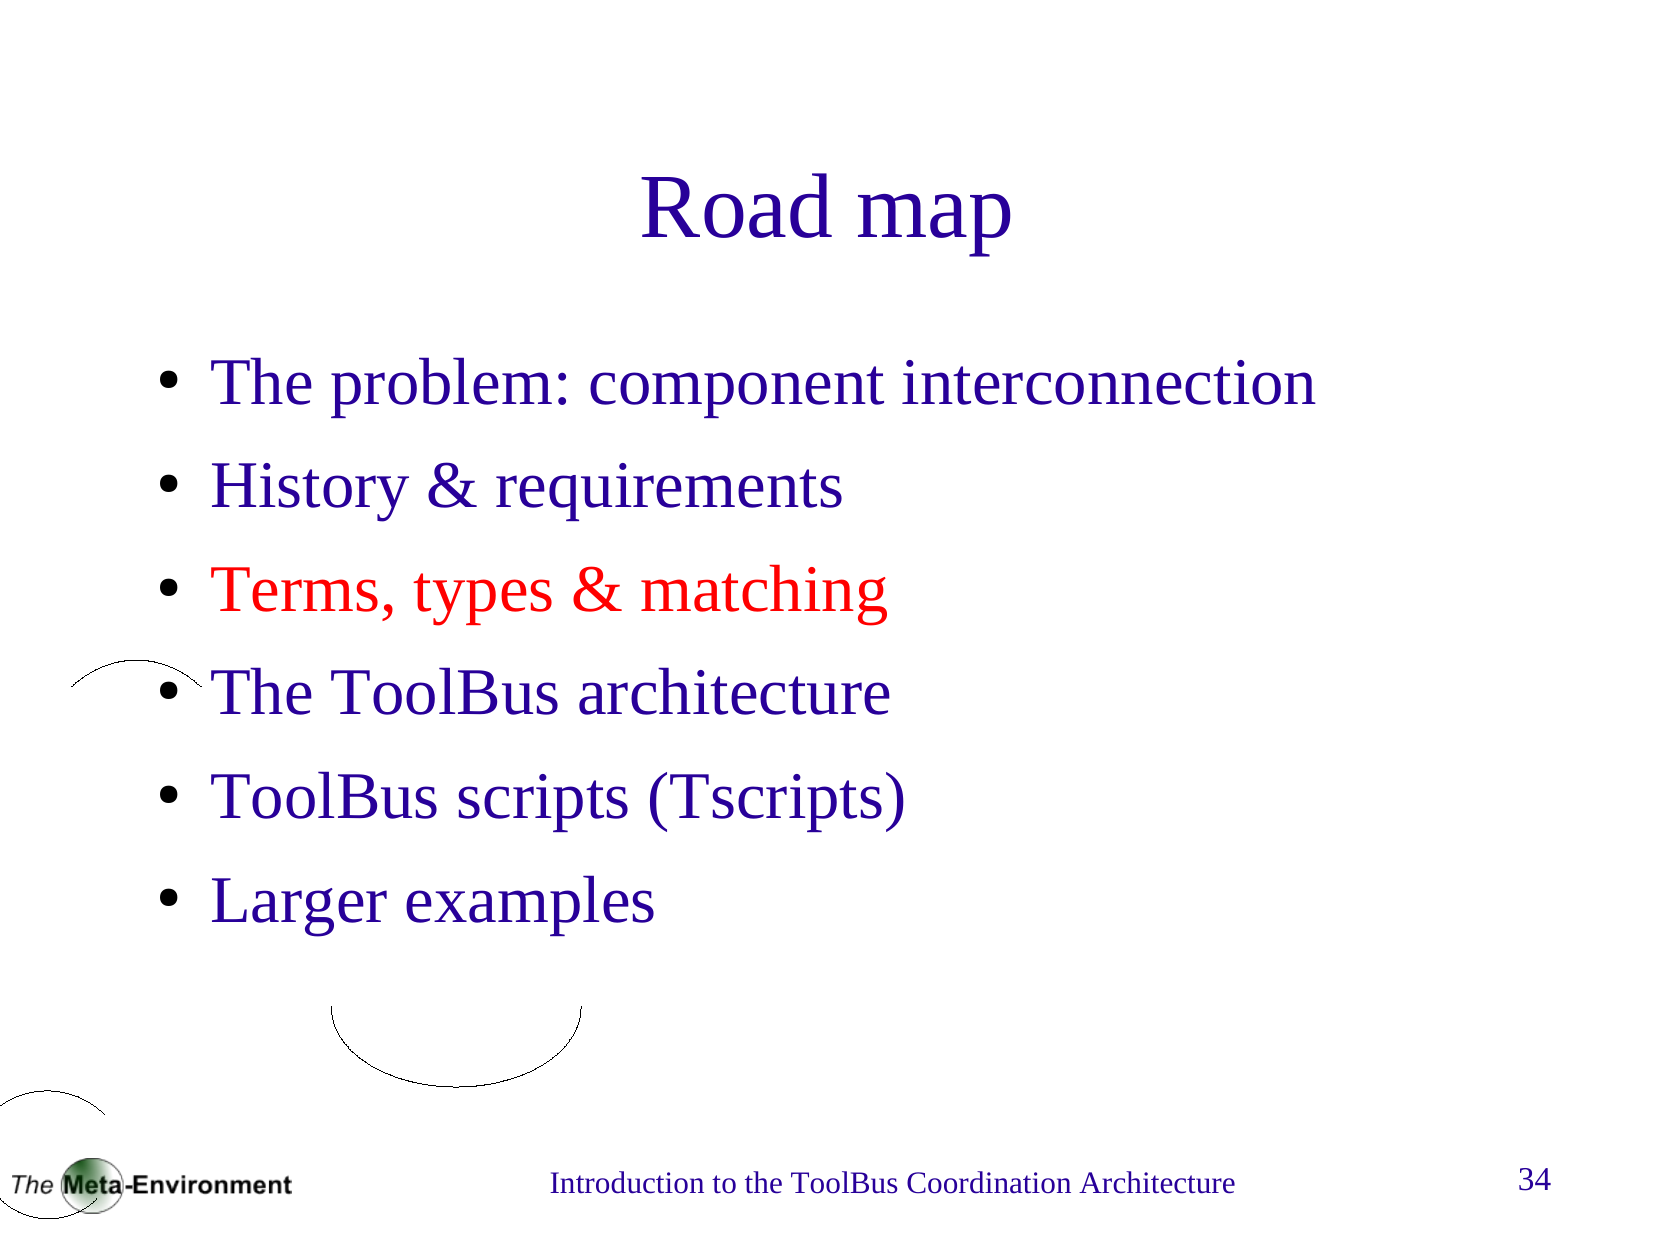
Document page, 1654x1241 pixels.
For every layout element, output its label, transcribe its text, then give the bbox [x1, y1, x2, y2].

picture [12, 1158, 292, 1214]
title Road map [121, 102, 1534, 311]
list The problem: component interconnection History & requirements Terms, types & matching The ToolBus architecture ToolBus scripts (Tscripts) Larger examples [121, 344, 1534, 1127]
